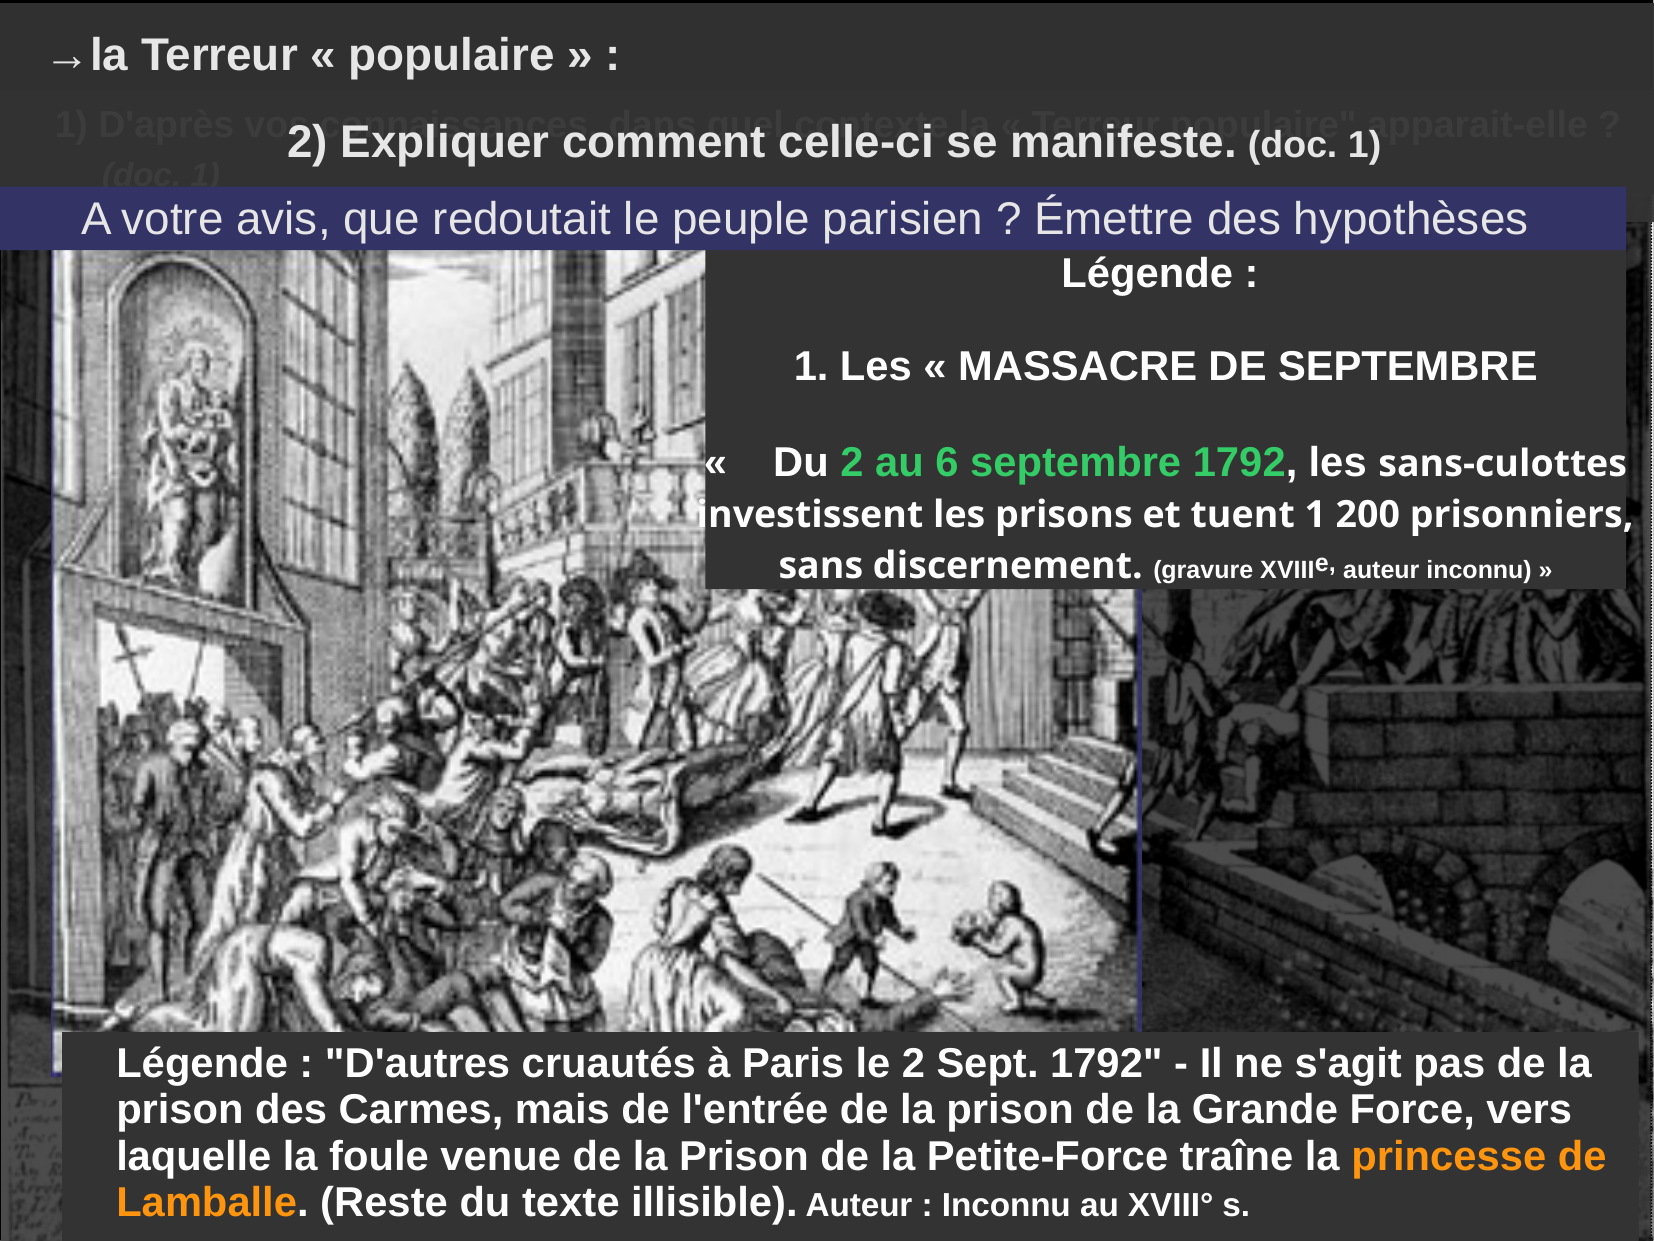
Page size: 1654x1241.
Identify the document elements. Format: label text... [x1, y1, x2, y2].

picture [51, 251, 1142, 1077]
text_box Légende : 1. Les « MASSACRE DE SEPTEMBRE « Du 2 au 6 septembre 1792, les sans-culottes investissent les prisons et tuent 1 200 prisonniers, sans discernement. (gravure XVIIIe, auteur inconnu) » [705, 251, 1627, 590]
text_box [0, 223, 1652, 1241]
text_box Légende : "D'autres cruautés à Paris le 2 Sept. 1792" - Il ne s'agit pas de la prison des Carmes, mais de l'entrée de la prison de la Grande Force, vers laquelle la foule venue de la Prison de la Petite-Force traîne la princesse de Lamballe. (Reste du texte illisible). Auteur : Inconnu au XVIII° s. [101, 1032, 1634, 1233]
text_box A votre avis, que redoutait le peuple parisien ? Émettre des hypothèses [0, 186, 1627, 251]
text_box →la Terreur « populaire » : 1) D'après vos connaissances, dans quel contexte la « Terreur populaire" apparait-elle ? (doc. 1) [0, 3, 1654, 89]
text_box 2) Expliquer comment celle-ci se manifeste. (doc. 1) [0, 89, 1654, 194]
